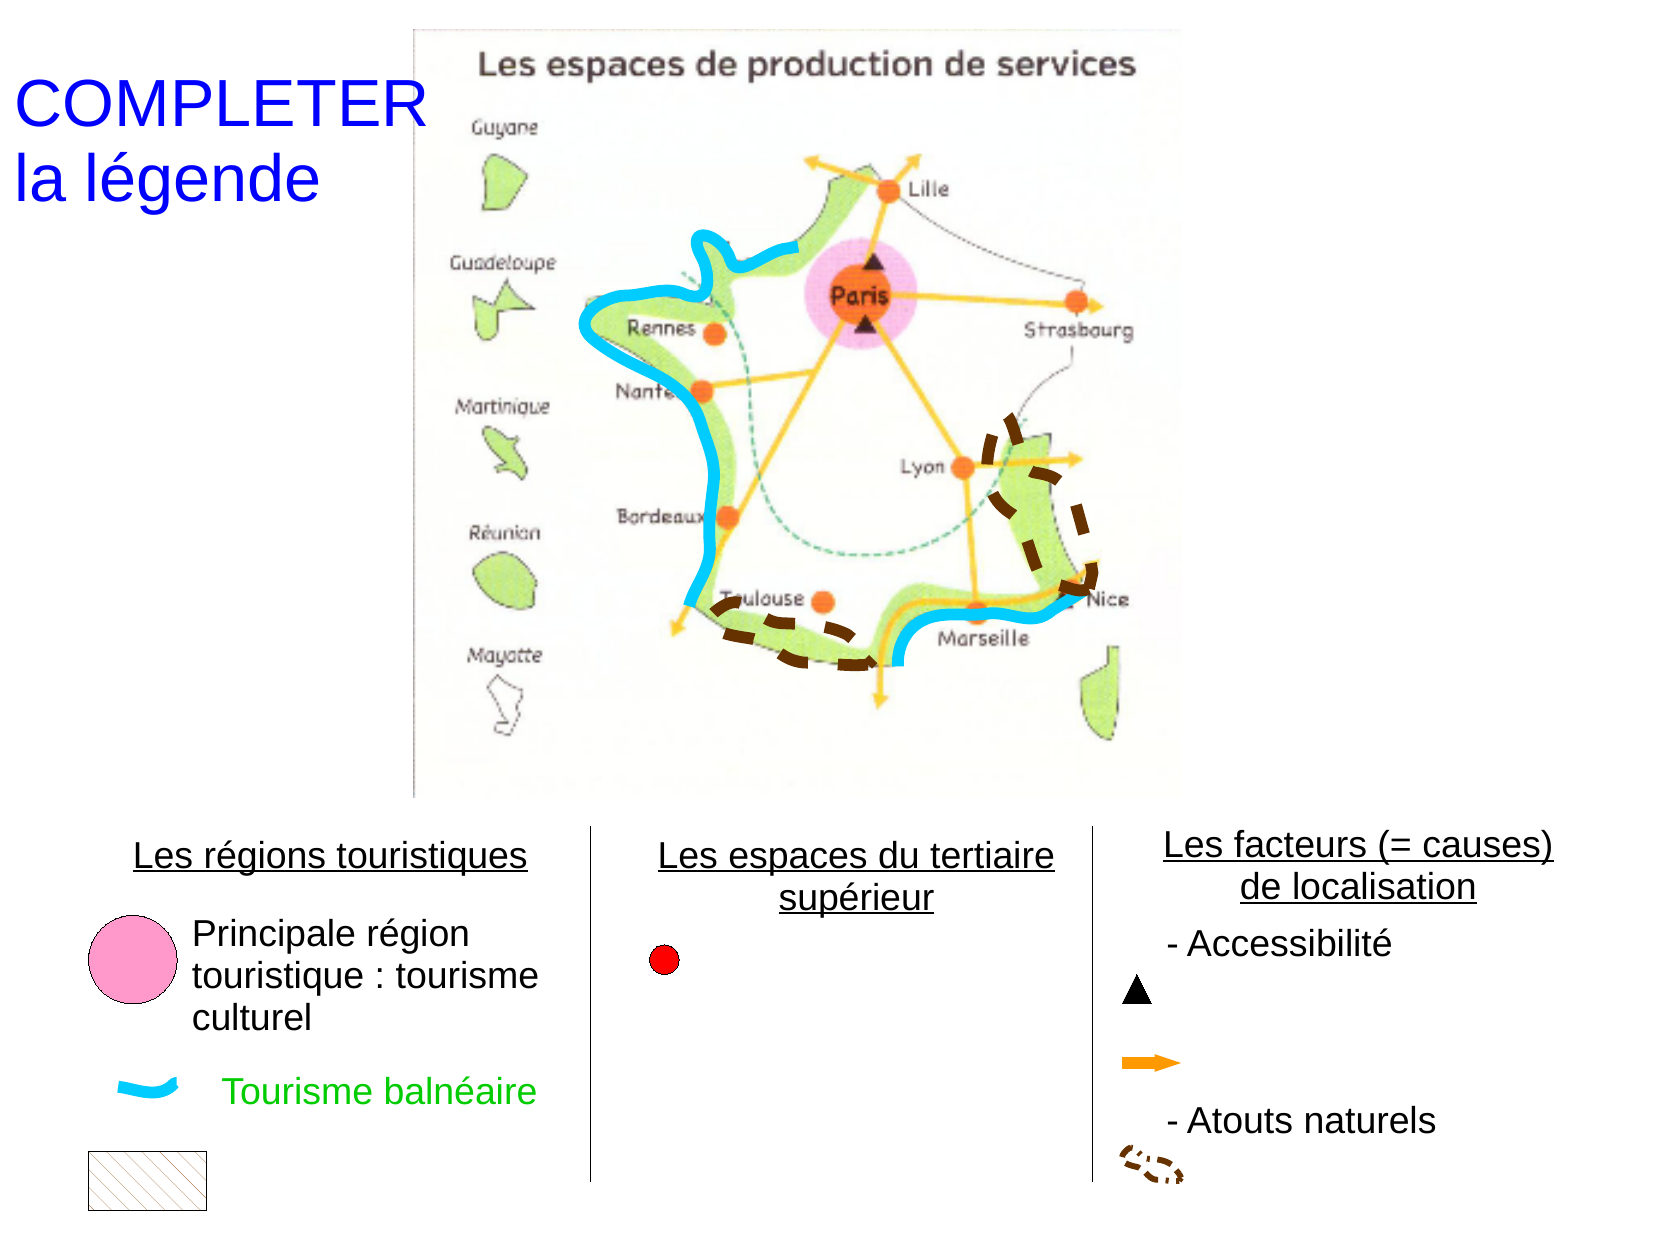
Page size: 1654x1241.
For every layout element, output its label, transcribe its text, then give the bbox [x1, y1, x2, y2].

text_box - Accessibilité [1151, 915, 1565, 973]
text_box [88, 1151, 207, 1211]
text_box - Atouts naturels [1151, 1092, 1565, 1150]
text_box Les facteurs (= causes) de localisation [1122, 816, 1595, 916]
text_box COMPLETER la légende [0, 59, 473, 224]
text_box Les espaces du tertiaire supérieur [620, 826, 1092, 926]
text_box Principale région touristique : tourisme culturel [177, 905, 650, 1046]
text_box [88, 915, 177, 1004]
text_box [1122, 974, 1152, 1004]
text_box Tourisme balnéaire [206, 1062, 621, 1120]
text_box [650, 944, 680, 975]
picture [413, 29, 1182, 798]
text_box Les régions touristiques [118, 826, 590, 884]
